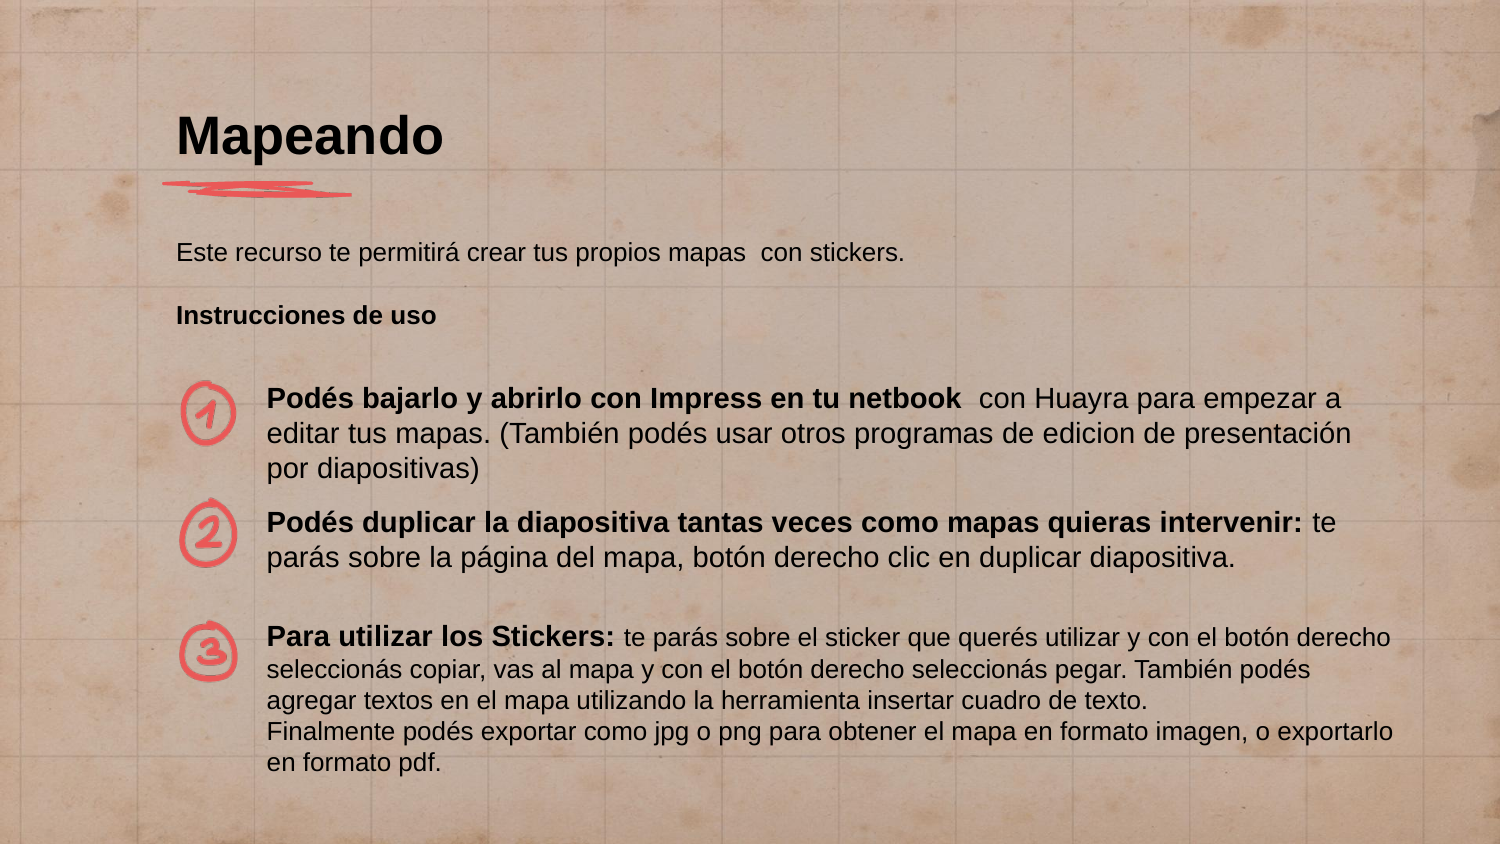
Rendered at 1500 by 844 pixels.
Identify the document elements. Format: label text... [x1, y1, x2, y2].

text_box Mapeando [262, 130, 274, 149]
text_box Para utilizar los Stickers: te parás sobre el sticker que querés utilizar y con el botón derecho seleccionás copiar, vas al mapa y con el botón derecho seleccionás pegar. También podés agregar textos en el mapa utilizando la herramienta insertar cuadro de texto. Finalmente podés exportar como jpg o png para obtener el mapa en formato imagen, o exportarlo en formato pdf. [251, 602, 1417, 824]
text_box Podés bajarlo y abrirlo con Impress en tu netbook con Huayra para empezar a editar tus mapas. (También podés usar otros programas de edicion de presentación por diapositivas) [251, 364, 1378, 488]
picture [0, 0, 1500, 844]
text_box Podés duplicar la diapositiva tantas veces como mapas quieras intervenir: te parás sobre la página del mapa, botón derecho clic en duplicar diapositiva. [251, 488, 1378, 589]
text_box Mapeando [161, 85, 527, 181]
text_box Este recurso te permitirá crear tus propios mapas con stickers. Instrucciones de uso [161, 220, 1205, 345]
